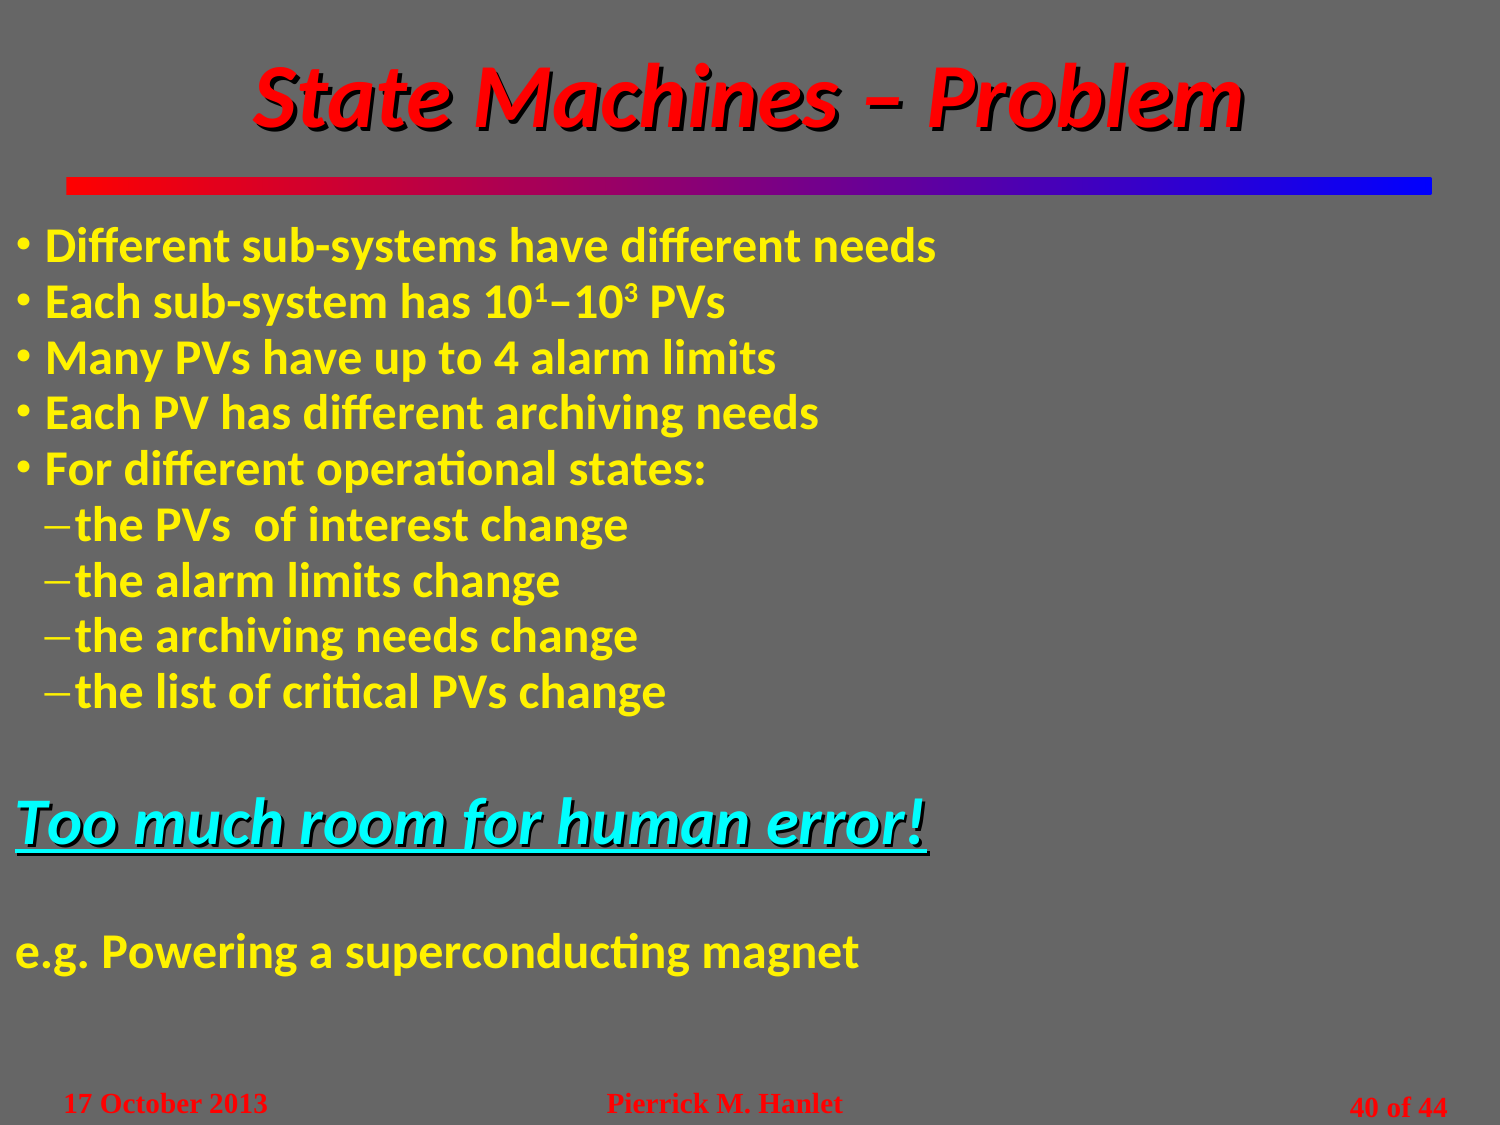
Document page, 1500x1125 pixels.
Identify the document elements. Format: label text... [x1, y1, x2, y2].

text_box Different sub-systems have different needs Each sub-system has 101–103 PVs Many PVs have up to 4 alarm limits Each PV has different archiving needs For different operational states: the PVs of interest change the alarm limits change the archiving needs change the list of critical PVs change Too much room for human error! e.g. Powering a superconducting magnet [0, 210, 1500, 1072]
title State Machines – Problem [15, 31, 1486, 157]
